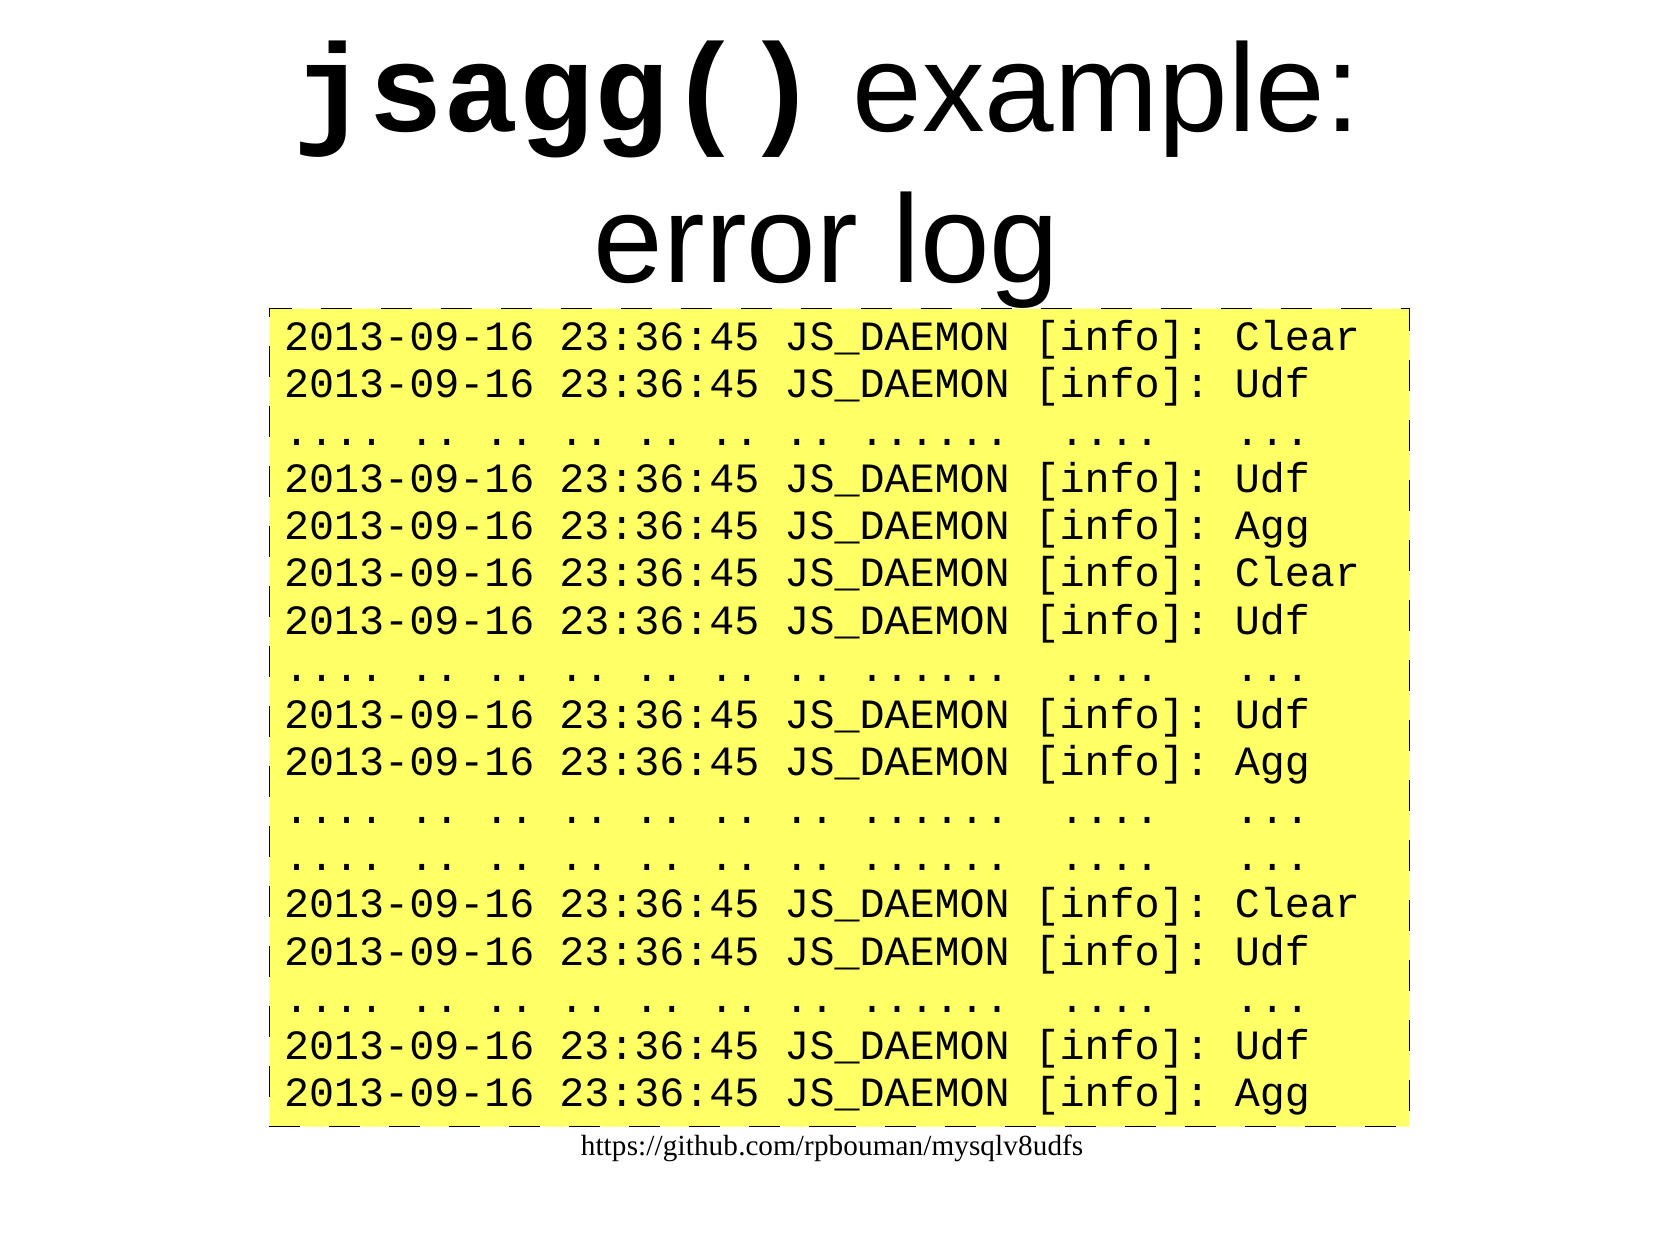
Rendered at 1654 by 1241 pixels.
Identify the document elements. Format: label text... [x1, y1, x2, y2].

title jsagg() example: error log [82, 18, 1571, 309]
text_box 2013-09-16 23:36:45 JS_DAEMON [info]: Clear 2013-09-16 23:36:45 JS_DAEMON [info]: Udf .... .. .. .. .. .. .. ...... .... ... 2013-09-16 23:36:45 JS_DAEMON [info]: Udf 2013-09-16 23:36:45 JS_DAEMON [info]: Agg 2013-09-16 23:36:45 JS_DAEMON [info]: Clear 2013-09-16 23:36:45 JS_DAEMON [info]: Udf .... .. .. .. .. .. .. ...... .... ... 2013-09-16 23:36:45 JS_DAEMON [info]: Udf 2013-09-16 23:36:45 JS_DAEMON [info]: Agg .... .. .. .. .. .. .. ...... .... ... .... .. .. .. .. .. .. ...... .... ... 2013-09-16 23:36:45 JS_DAEMON [info]: Clear 2013-09-16 23:36:45 JS_DAEMON [info]: Udf .... .. .. .. .. .. .. ...... .... ... 2013-09-16 23:36:45 JS_DAEMON [info]: Udf 2013-09-16 23:36:45 JS_DAEMON [info]: Agg [269, 308, 1410, 1127]
